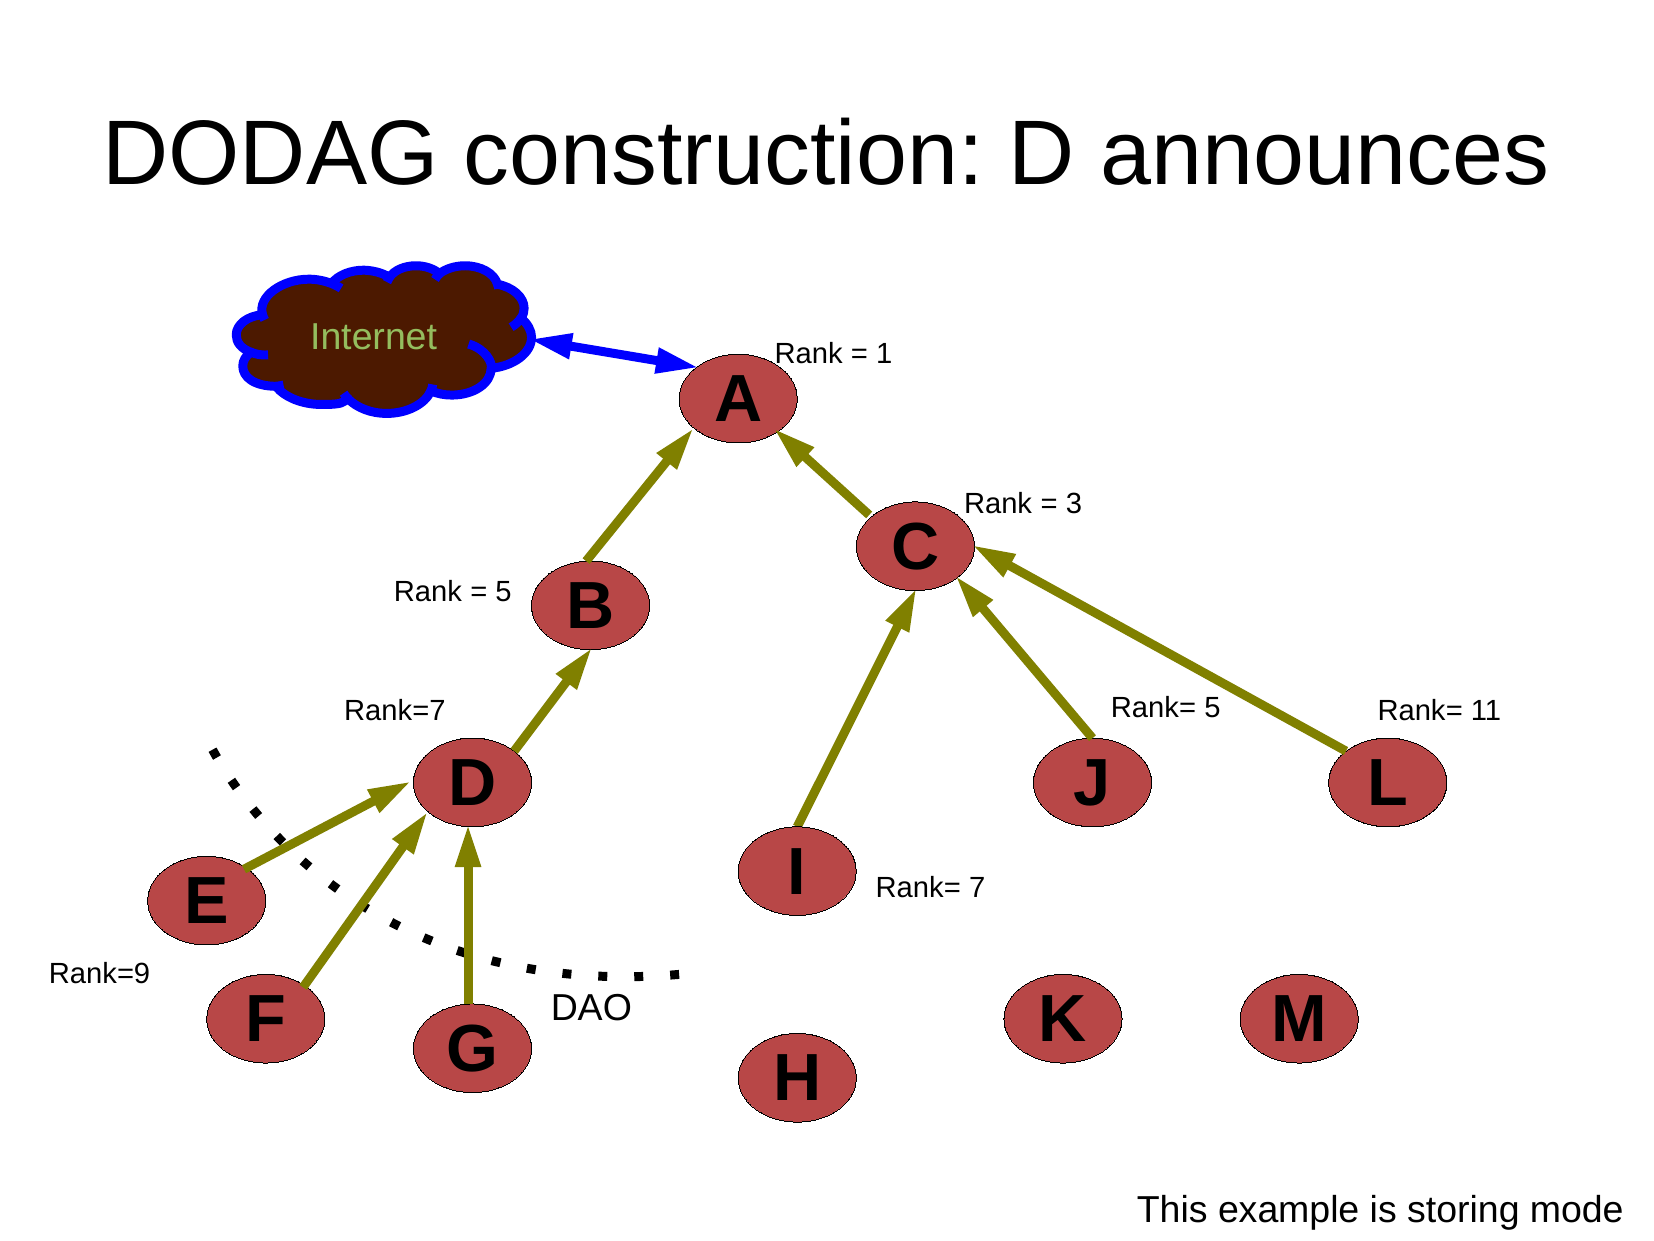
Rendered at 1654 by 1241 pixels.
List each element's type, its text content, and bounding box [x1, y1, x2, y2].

text_box E [147, 856, 266, 945]
text_box Rank = 5 [374, 563, 532, 621]
text_box B [532, 561, 650, 650]
text_box K [1003, 974, 1123, 1064]
text_box Rank=7 [324, 681, 466, 739]
text_box DAO [531, 974, 652, 1041]
text_box G [413, 1003, 532, 1093]
text_box H [738, 1033, 857, 1123]
text_box Internet [236, 265, 532, 414]
text_box Rank= 11 [1358, 681, 1524, 739]
text_box Rank = 1 [755, 324, 913, 382]
text_box L [1328, 738, 1447, 827]
text_box J [1033, 738, 1152, 827]
text_box C [856, 501, 975, 591]
text_box D [413, 738, 532, 827]
title DODAG construction: D announces [82, 49, 1571, 257]
text_box This example is storing mode [1122, 1181, 1639, 1238]
text_box F [206, 974, 325, 1064]
text_box Rank= 7 [856, 858, 1005, 916]
text_box M [1240, 974, 1359, 1064]
text_box Rank=9 [29, 944, 170, 1002]
text_box Rank = 3 [944, 474, 1102, 532]
text_box Rank= 5 [1091, 679, 1241, 736]
text_box A [679, 354, 798, 443]
text_box I [738, 826, 857, 916]
